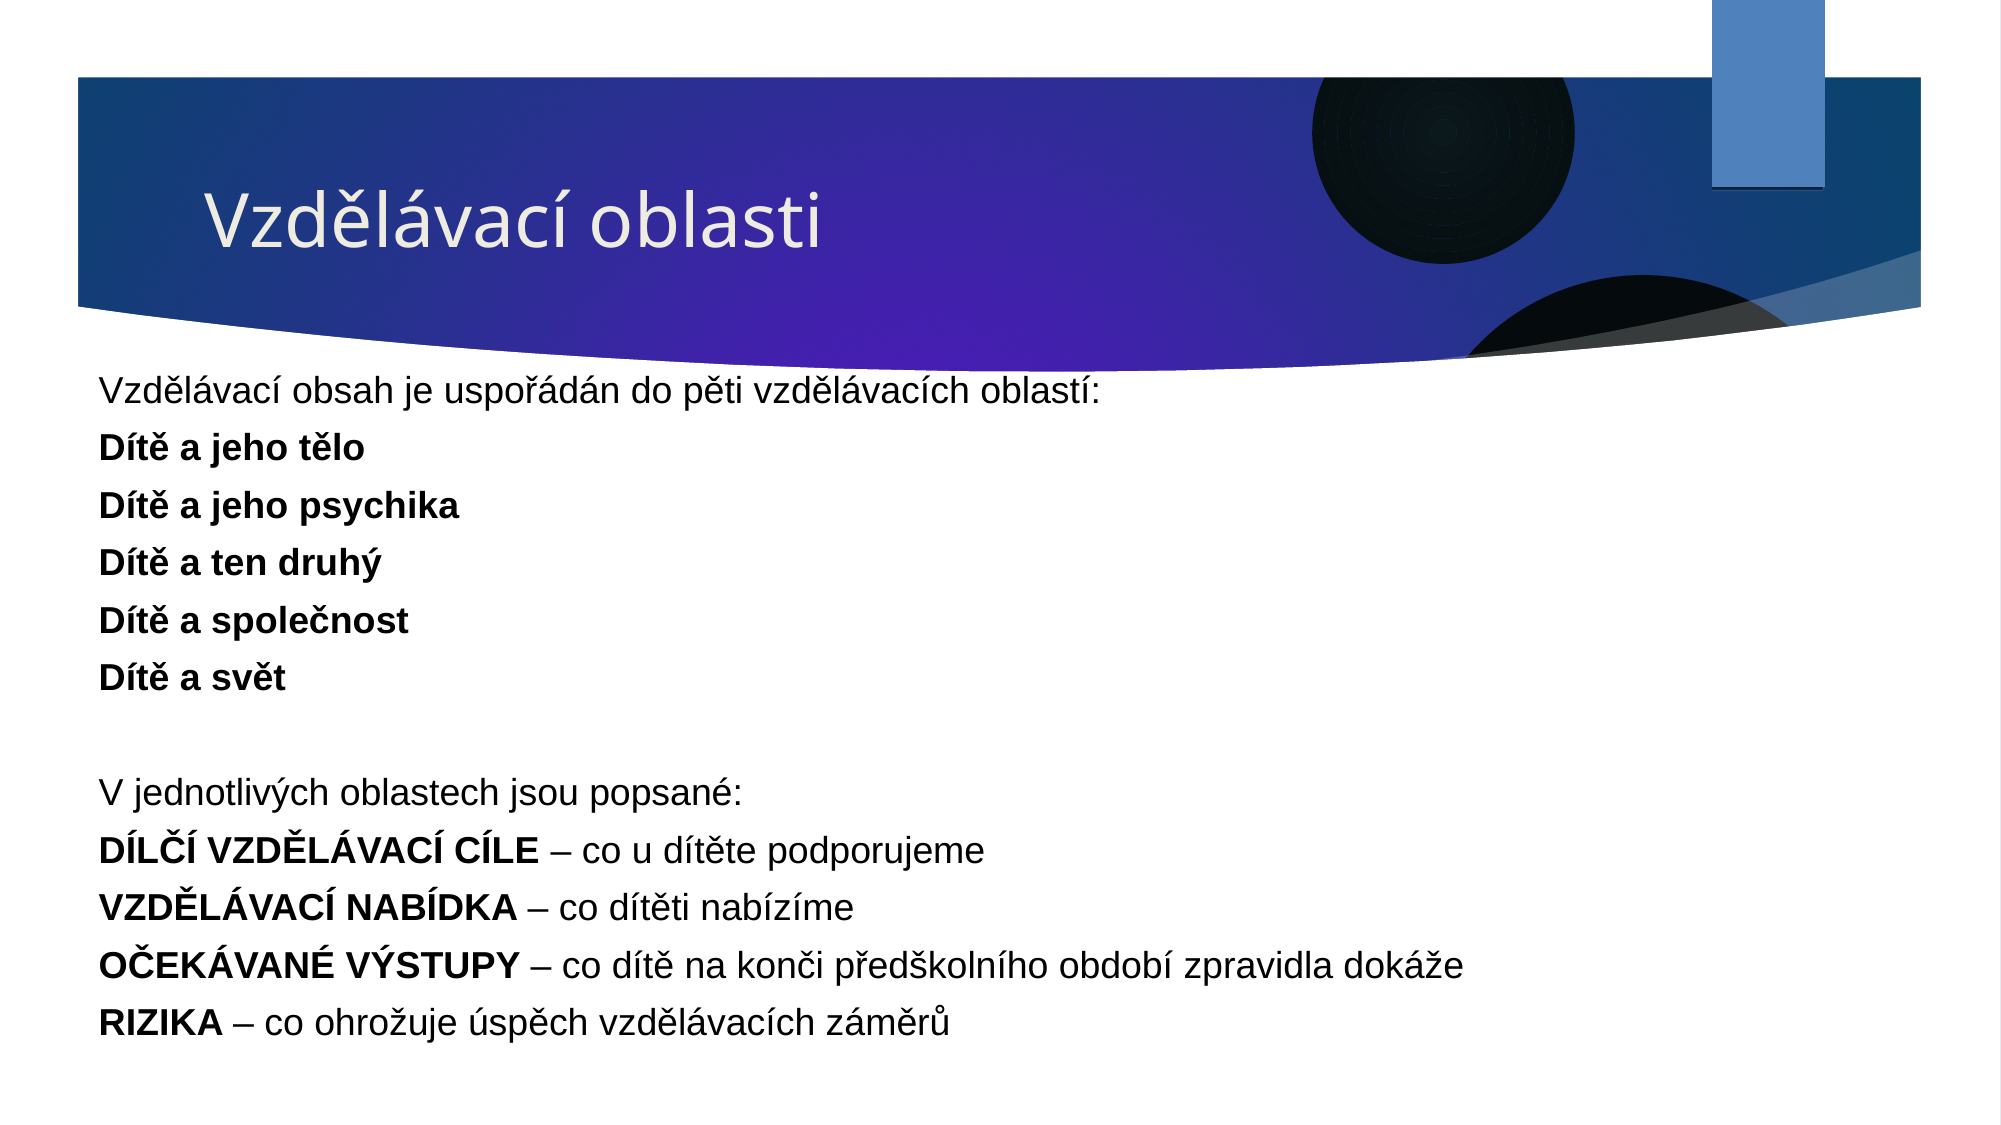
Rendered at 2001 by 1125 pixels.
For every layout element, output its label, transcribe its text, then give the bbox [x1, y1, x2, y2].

text_box Vzdělávací obsah je uspořádán do pěti vzdělávacích oblastí: Dítě a jeho tělo Dítě a jeho psychika Dítě a ten druhý Dítě a společnost Dítě a svět V jednotlivých oblastech jsou popsané: dílčí vzdělávací cíle – co u dítěte podporujeme Vzdělávací nabídka – co dítěti nabízíme Očekávané výstupy – co dítě na konči předškolního období zpravidla dokáže Rizika – co ohrožuje úspěch vzdělávacích záměrů [83, 358, 1917, 1125]
title Vzdělávací oblasti [189, 159, 1627, 276]
